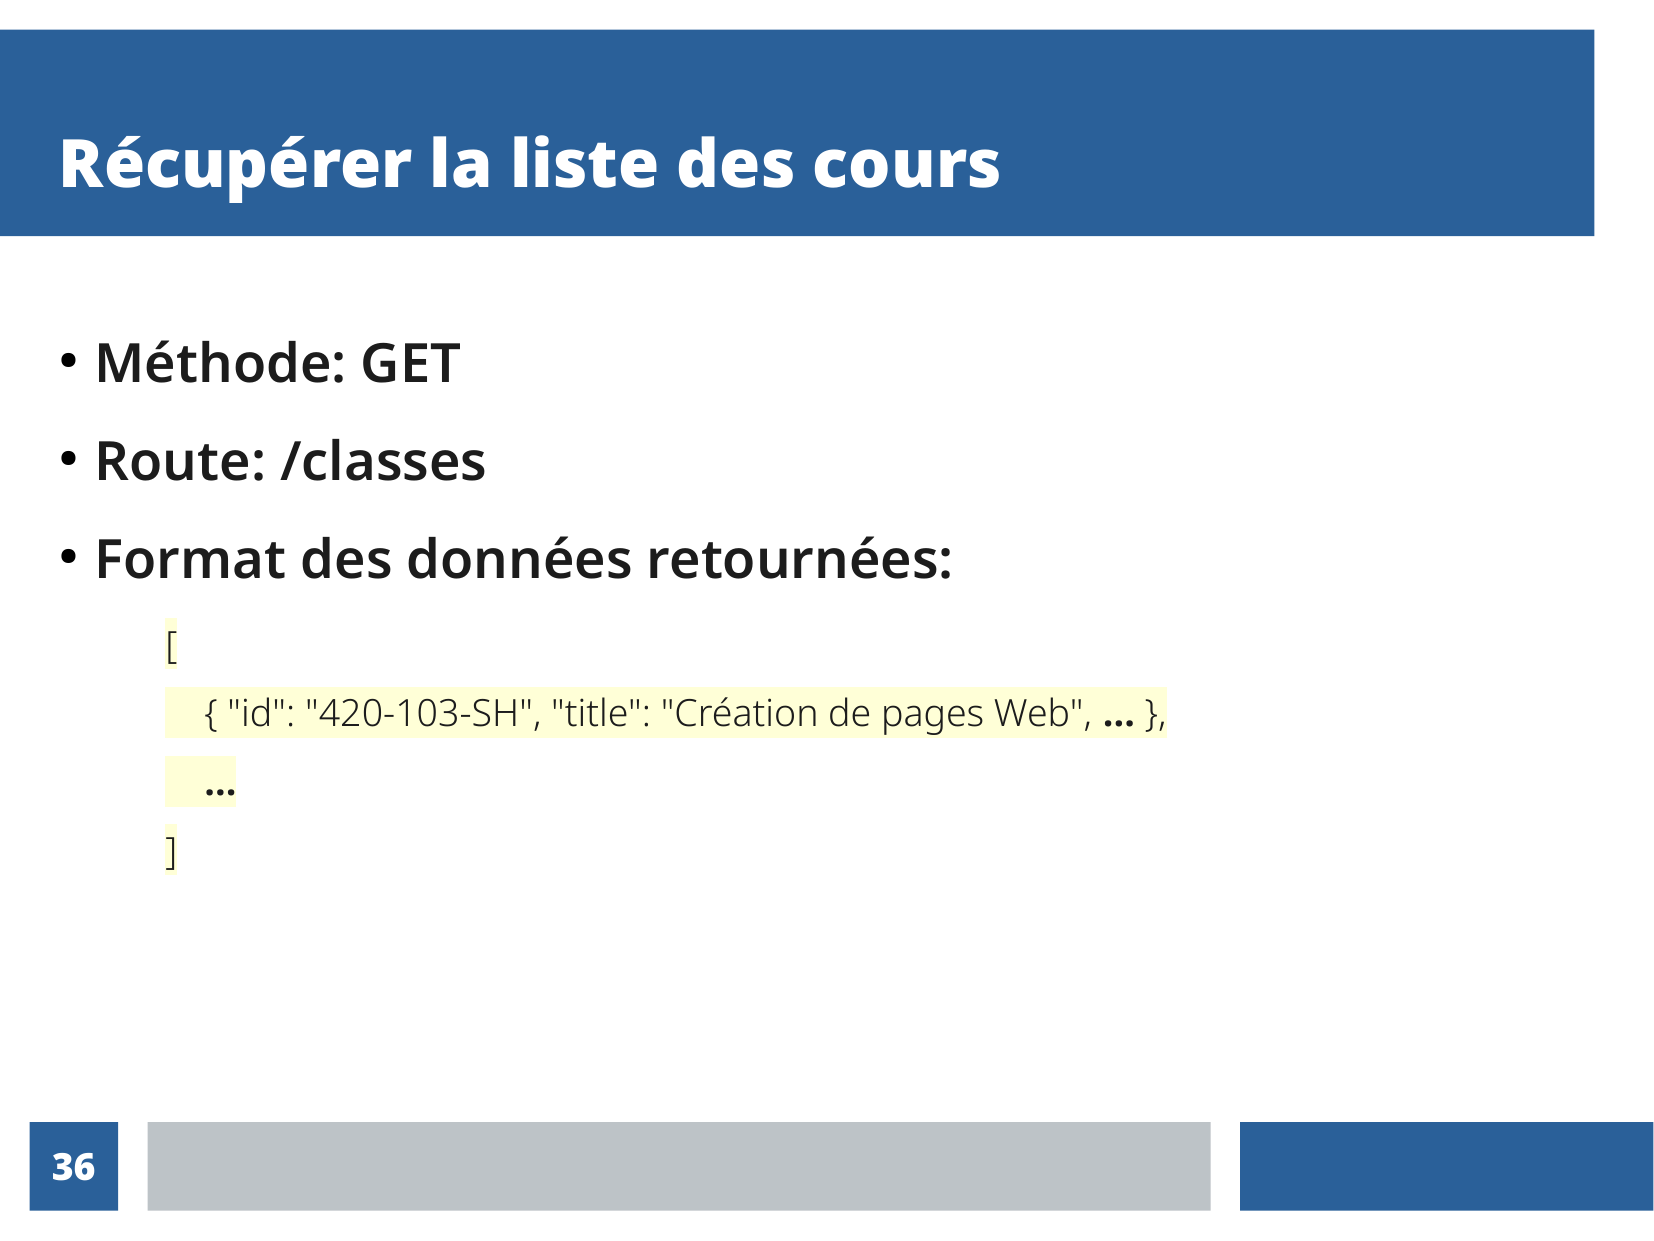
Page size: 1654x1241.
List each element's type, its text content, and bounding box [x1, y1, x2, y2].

title Récupérer la liste des cours [59, 59, 1595, 207]
list Méthode: GET Route: /classes Format des données retournées: [ { "id": "420-103-SH", "title": "Création de pages Web", ... }, ... ] [59, 324, 1565, 1093]
